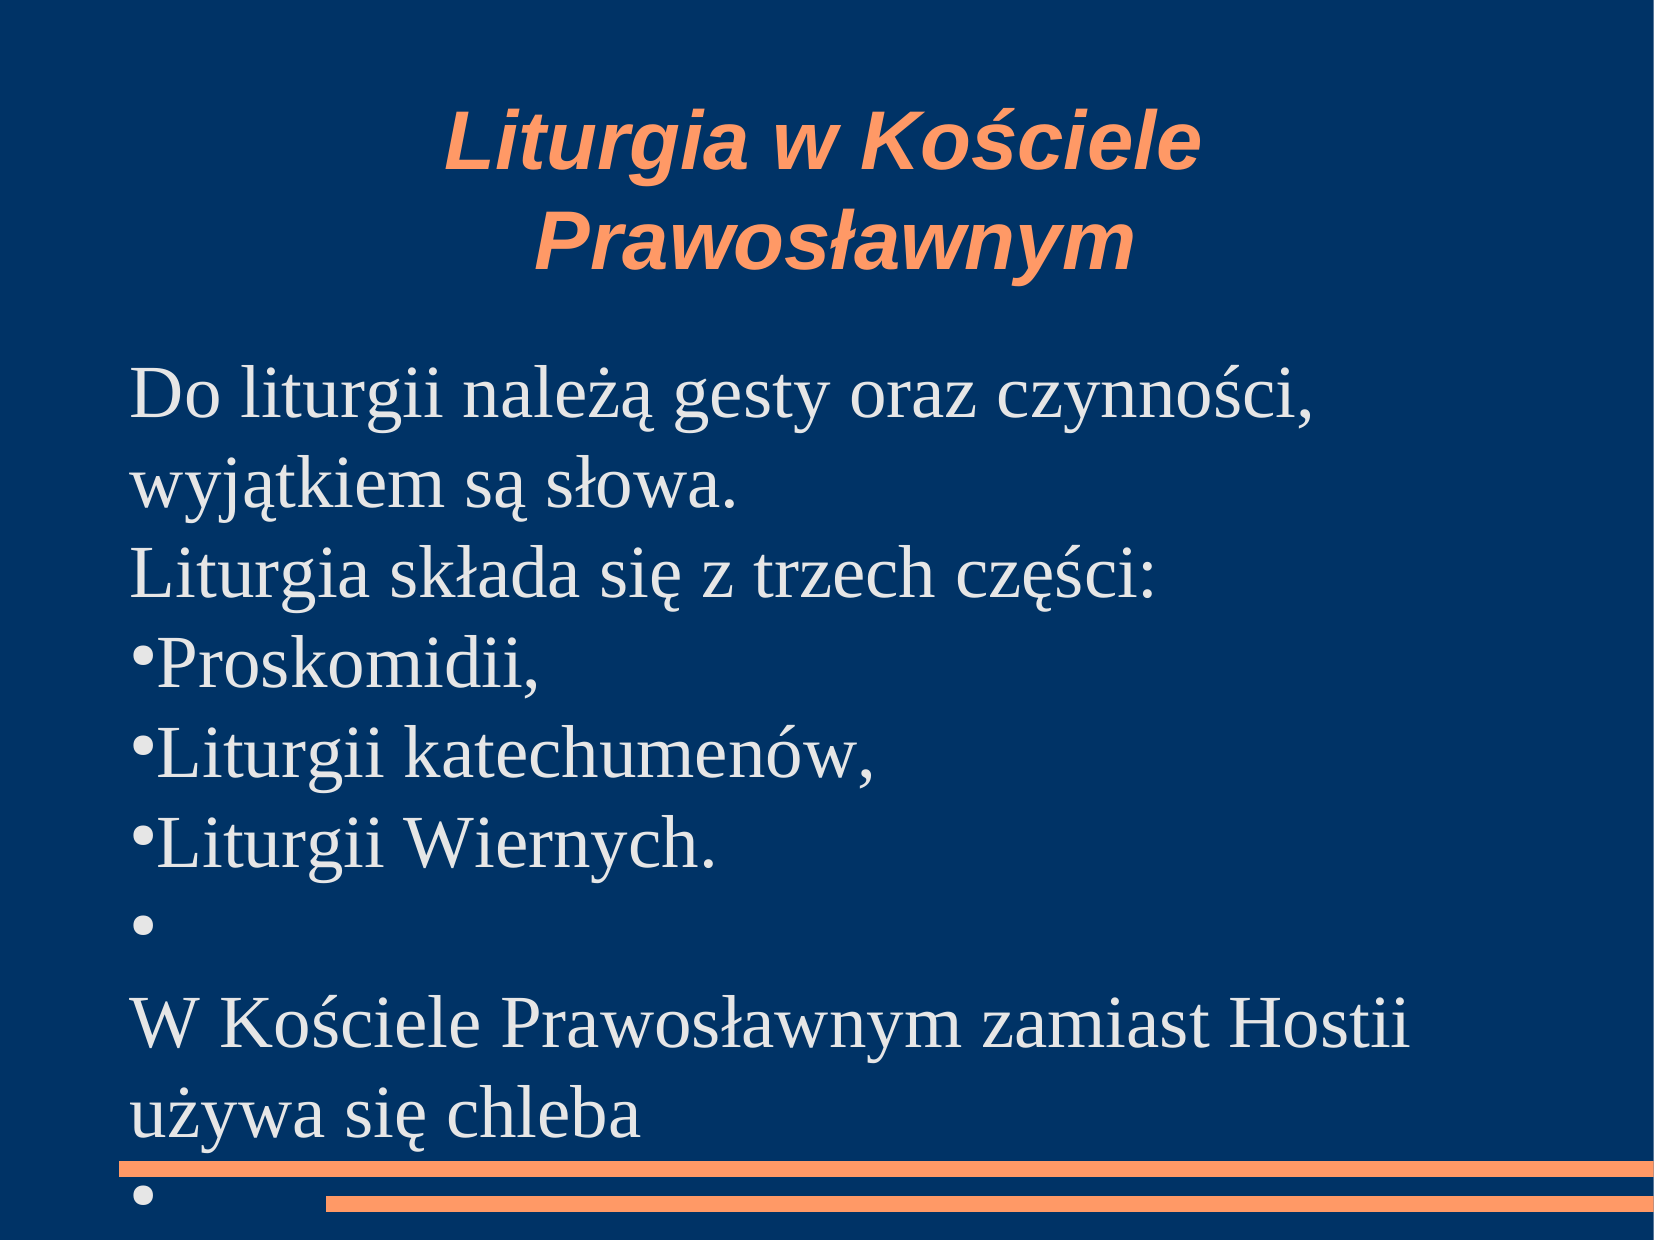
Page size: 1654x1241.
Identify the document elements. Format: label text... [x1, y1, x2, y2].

title Liturgia w Kościele Prawosławnym [118, 82, 1531, 290]
list Do liturgii należą gesty oraz czynności, wyjątkiem są słowa. Liturgia składa się z trzech części: Proskomidii, Liturgii katechumenów, Liturgii Wiernych. W Kościele Prawosławnym zamiast Hostii używa się chleba [129, 342, 1570, 1241]
